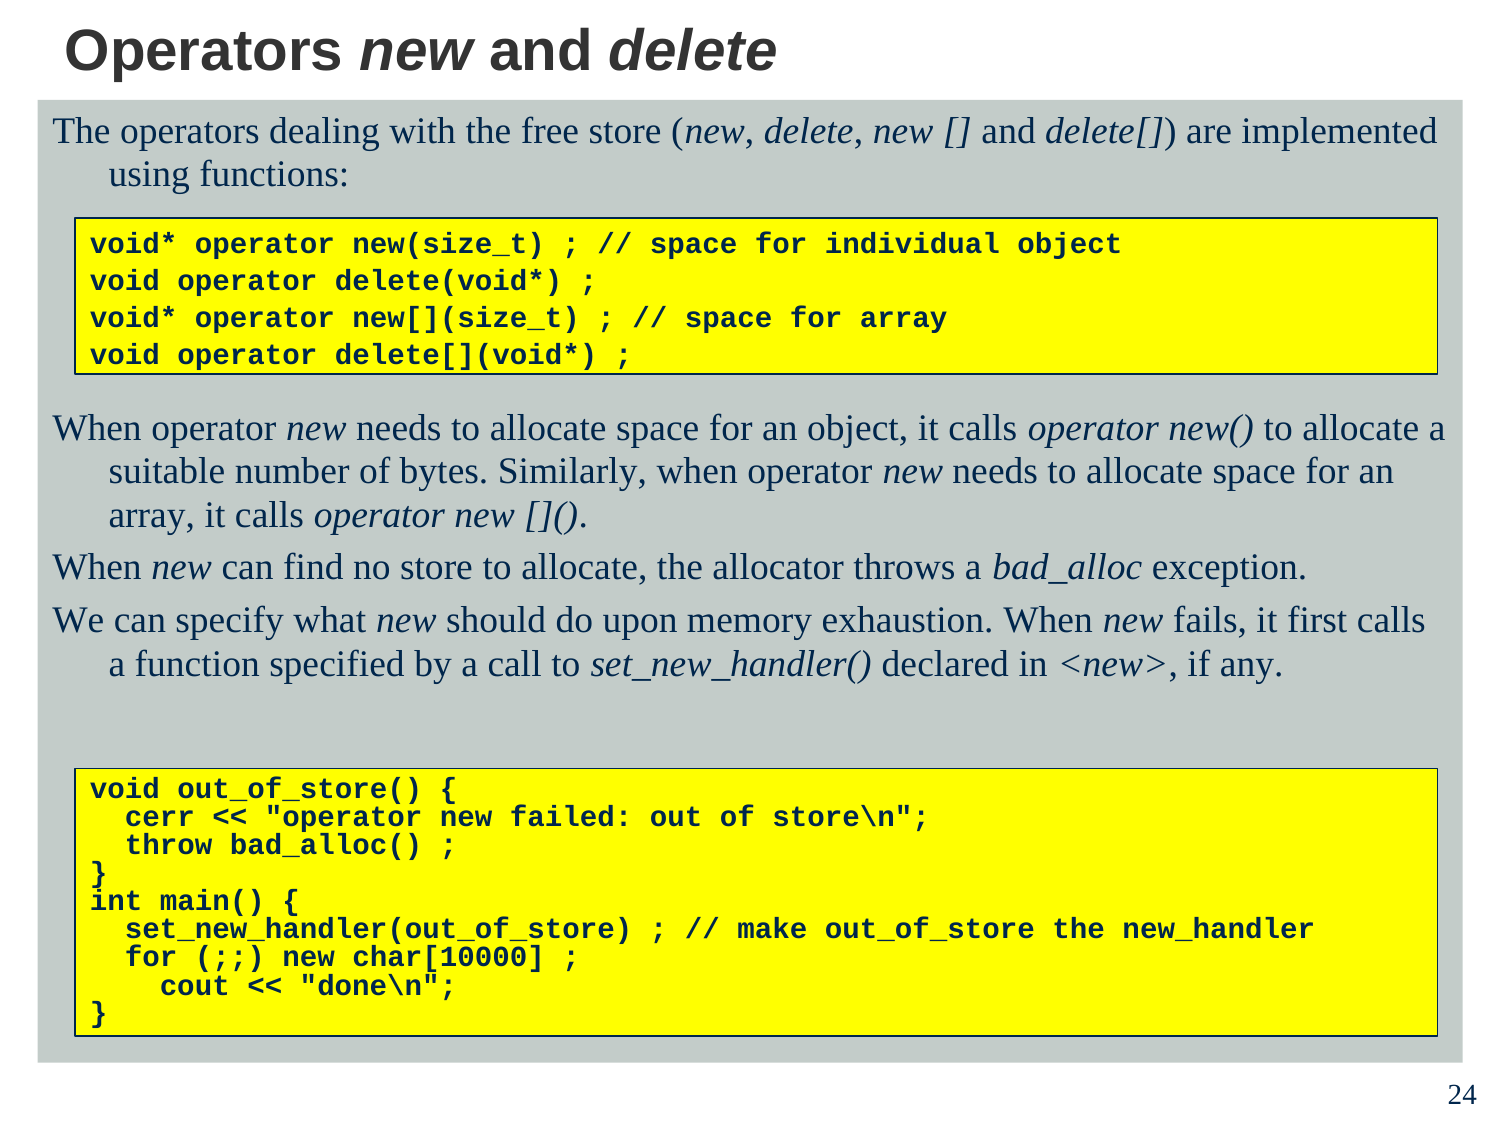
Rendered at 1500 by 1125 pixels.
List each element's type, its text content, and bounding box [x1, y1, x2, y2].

text_box void out_of_store() { cerr << "operator new failed: out of store\n"; throw bad_alloc() ; } int main() { set_new_handler(out_of_store) ; // make out_of_store the new_handler for (;;) new char[10000] ; cout << "done\n"; } [75, 768, 1438, 1045]
list The operators dealing with the free store (new, delete, new [] and delete[]) are implemented using functions: When operator new needs to allocate space for an object, it calls operator new() to allocate a suitable number of bytes. Similarly, when operator new needs to allocate space for an array, it calls operator new [](). When new can find no store to allocate, the allocator throws a bad_alloc exception. We can specify what new should do upon memory exhaustion. When new fails, it first calls a function specified by a call to set_new_handler() declared in <new>, if any. [37, 99, 1463, 1063]
text_box void* operator new(size_t) ; // space for individual object void operator delete(void*) ; void* operator new[](size_t) ; // space for array void operator delete[](void*) ; [75, 217, 1438, 380]
title Operators new and delete [50, 0, 1450, 91]
